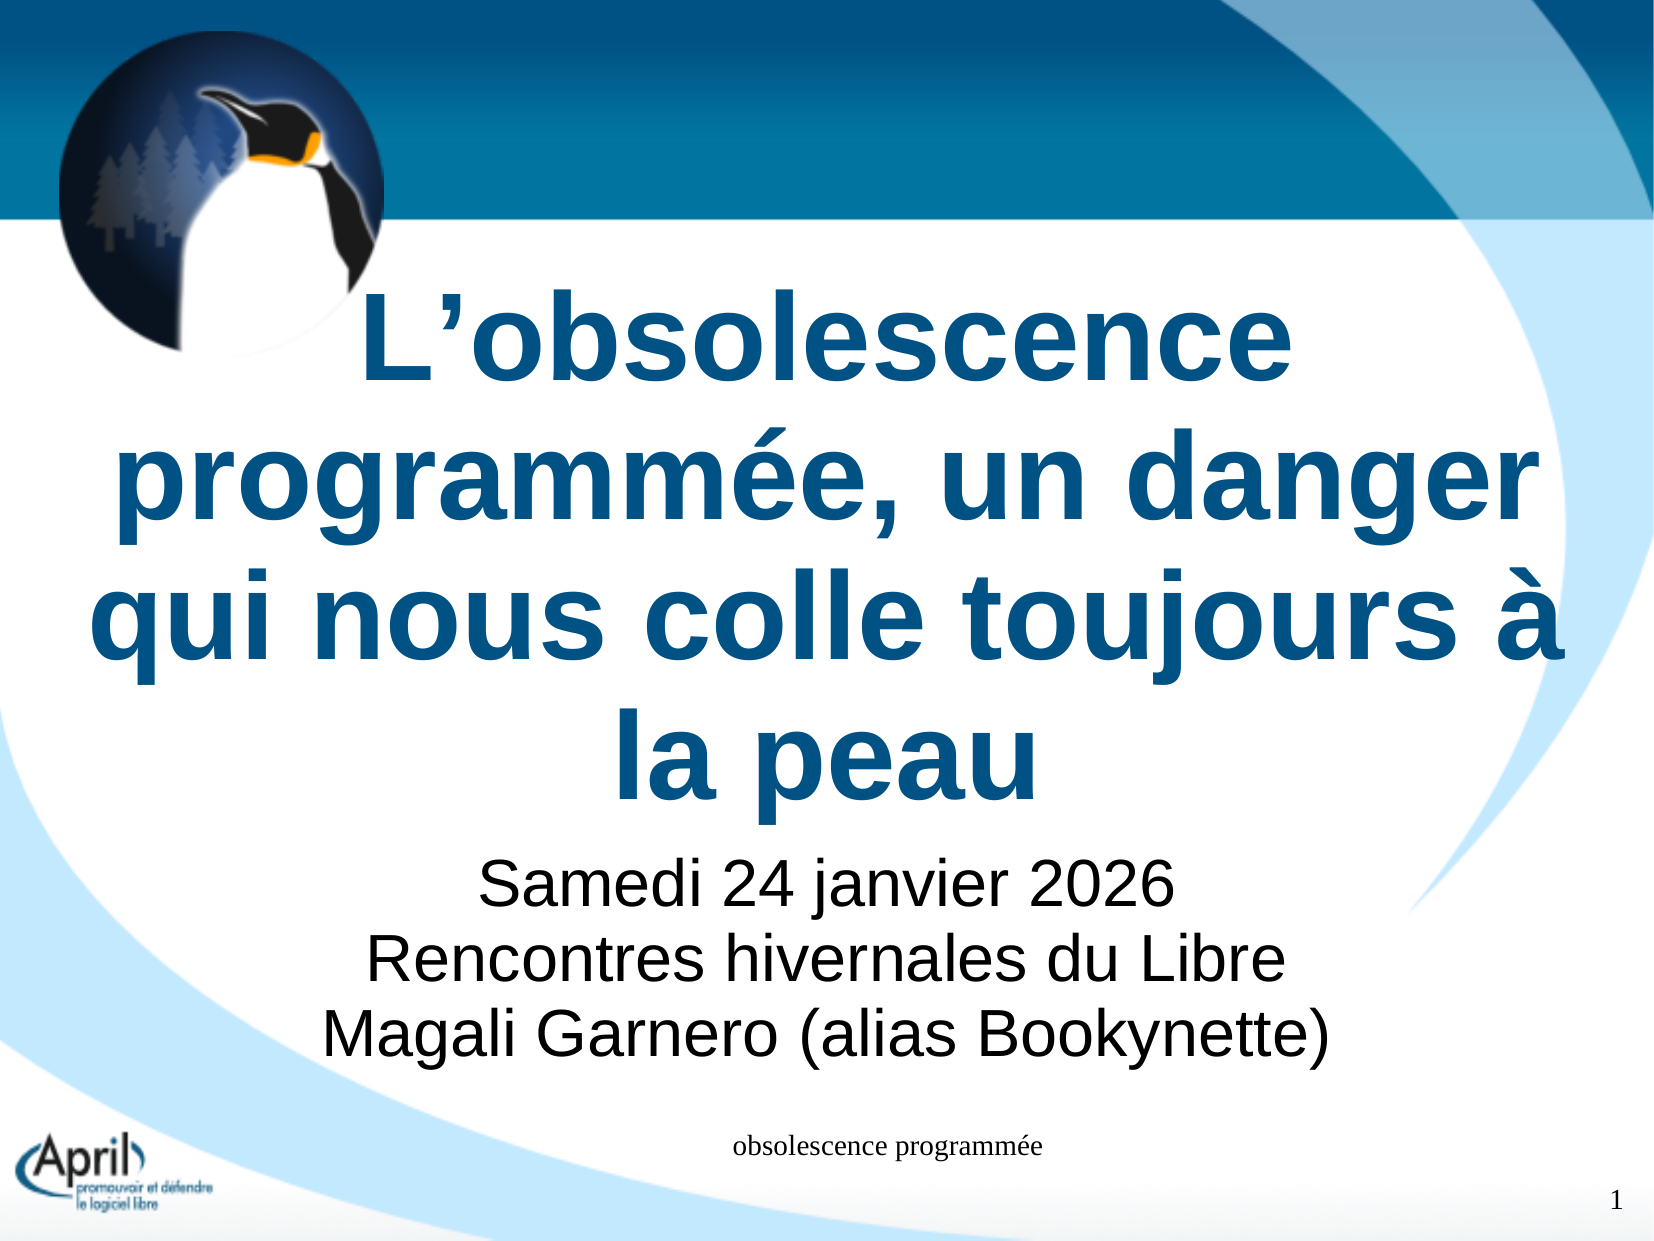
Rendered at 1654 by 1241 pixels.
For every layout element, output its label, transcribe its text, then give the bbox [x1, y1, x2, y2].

subtitle L’obsolescence programmée, un danger qui nous colle toujours à la peau Samedi 24 janvier 2026 Rencontres hivernales du Libre Magali Garnero (alias Bookynette) [82, 266, 1571, 1071]
picture [0, 0, 1654, 1241]
